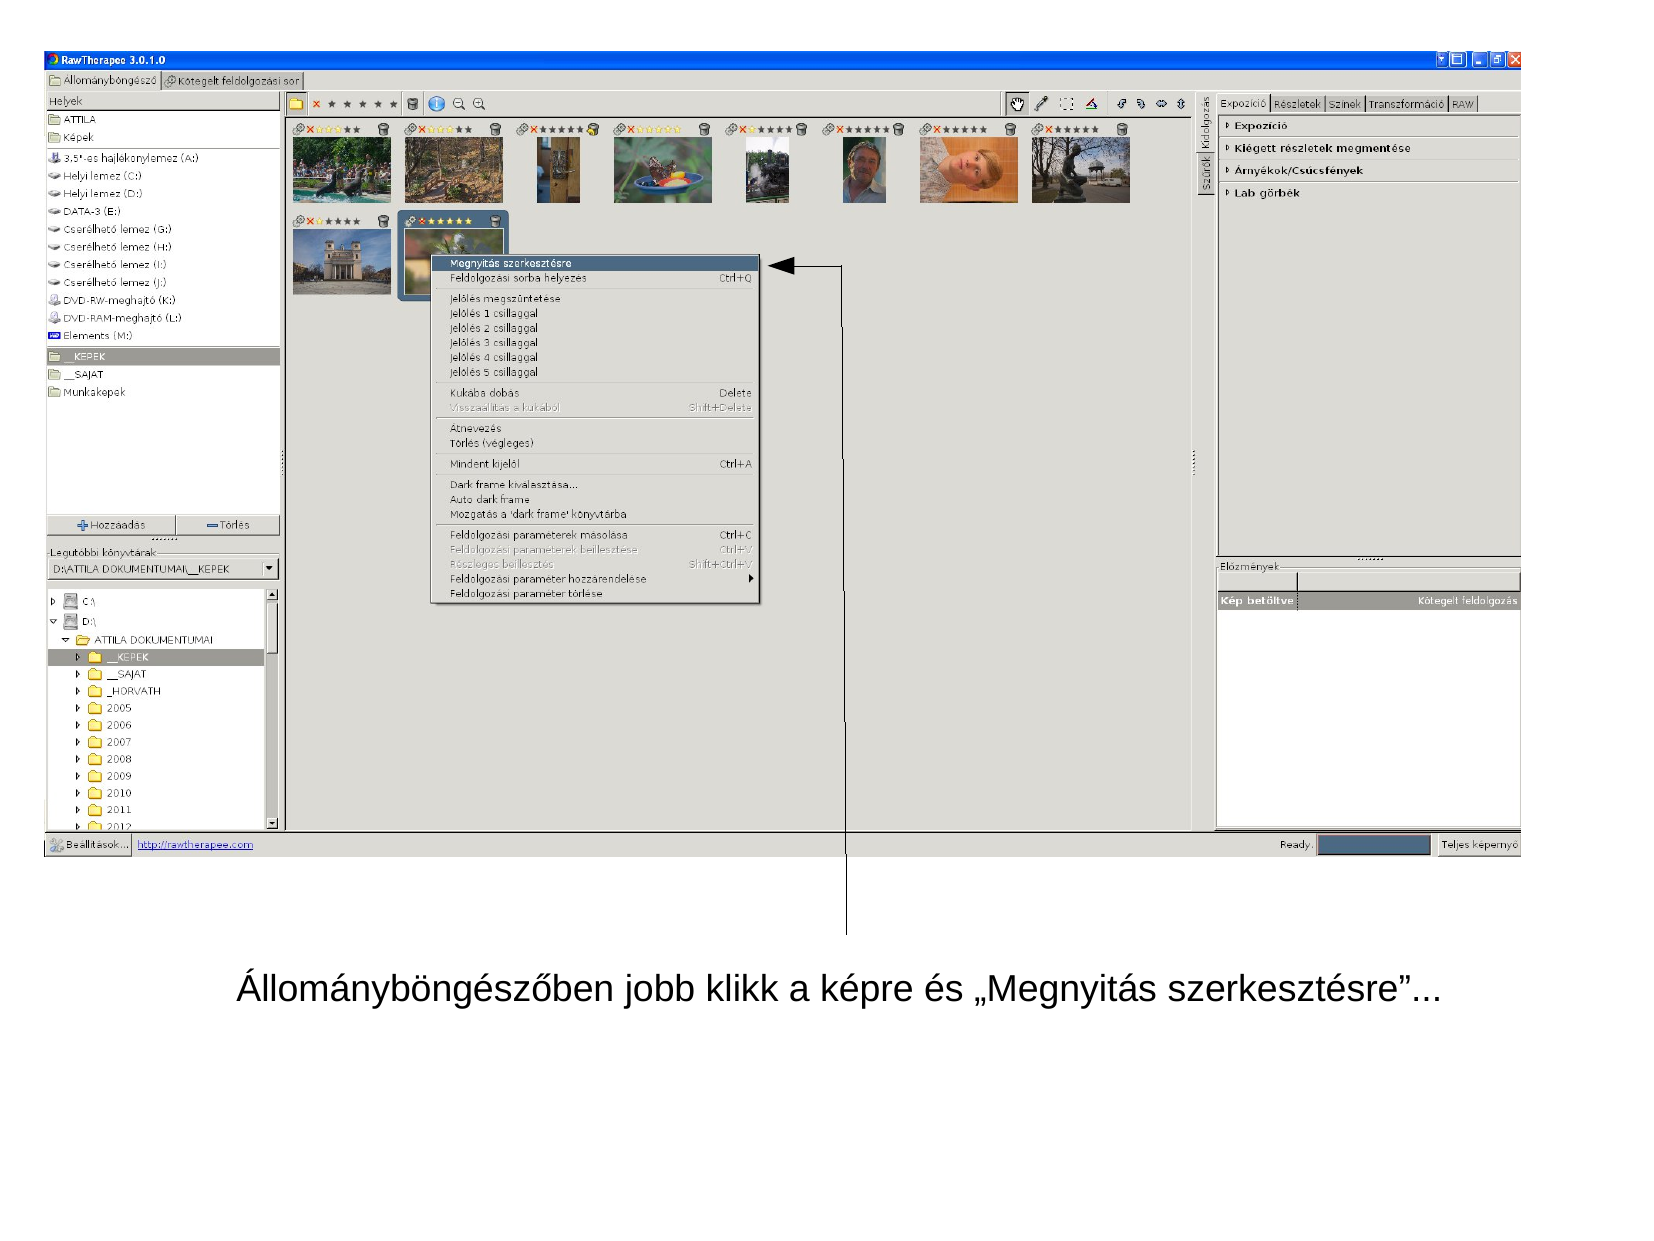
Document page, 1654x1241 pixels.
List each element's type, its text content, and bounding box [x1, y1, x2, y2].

picture [44, 51, 1521, 857]
text_box Állományböngészőben jobb klikk a képre és „Megnyitás szerkesztésre”... [221, 959, 1457, 1017]
